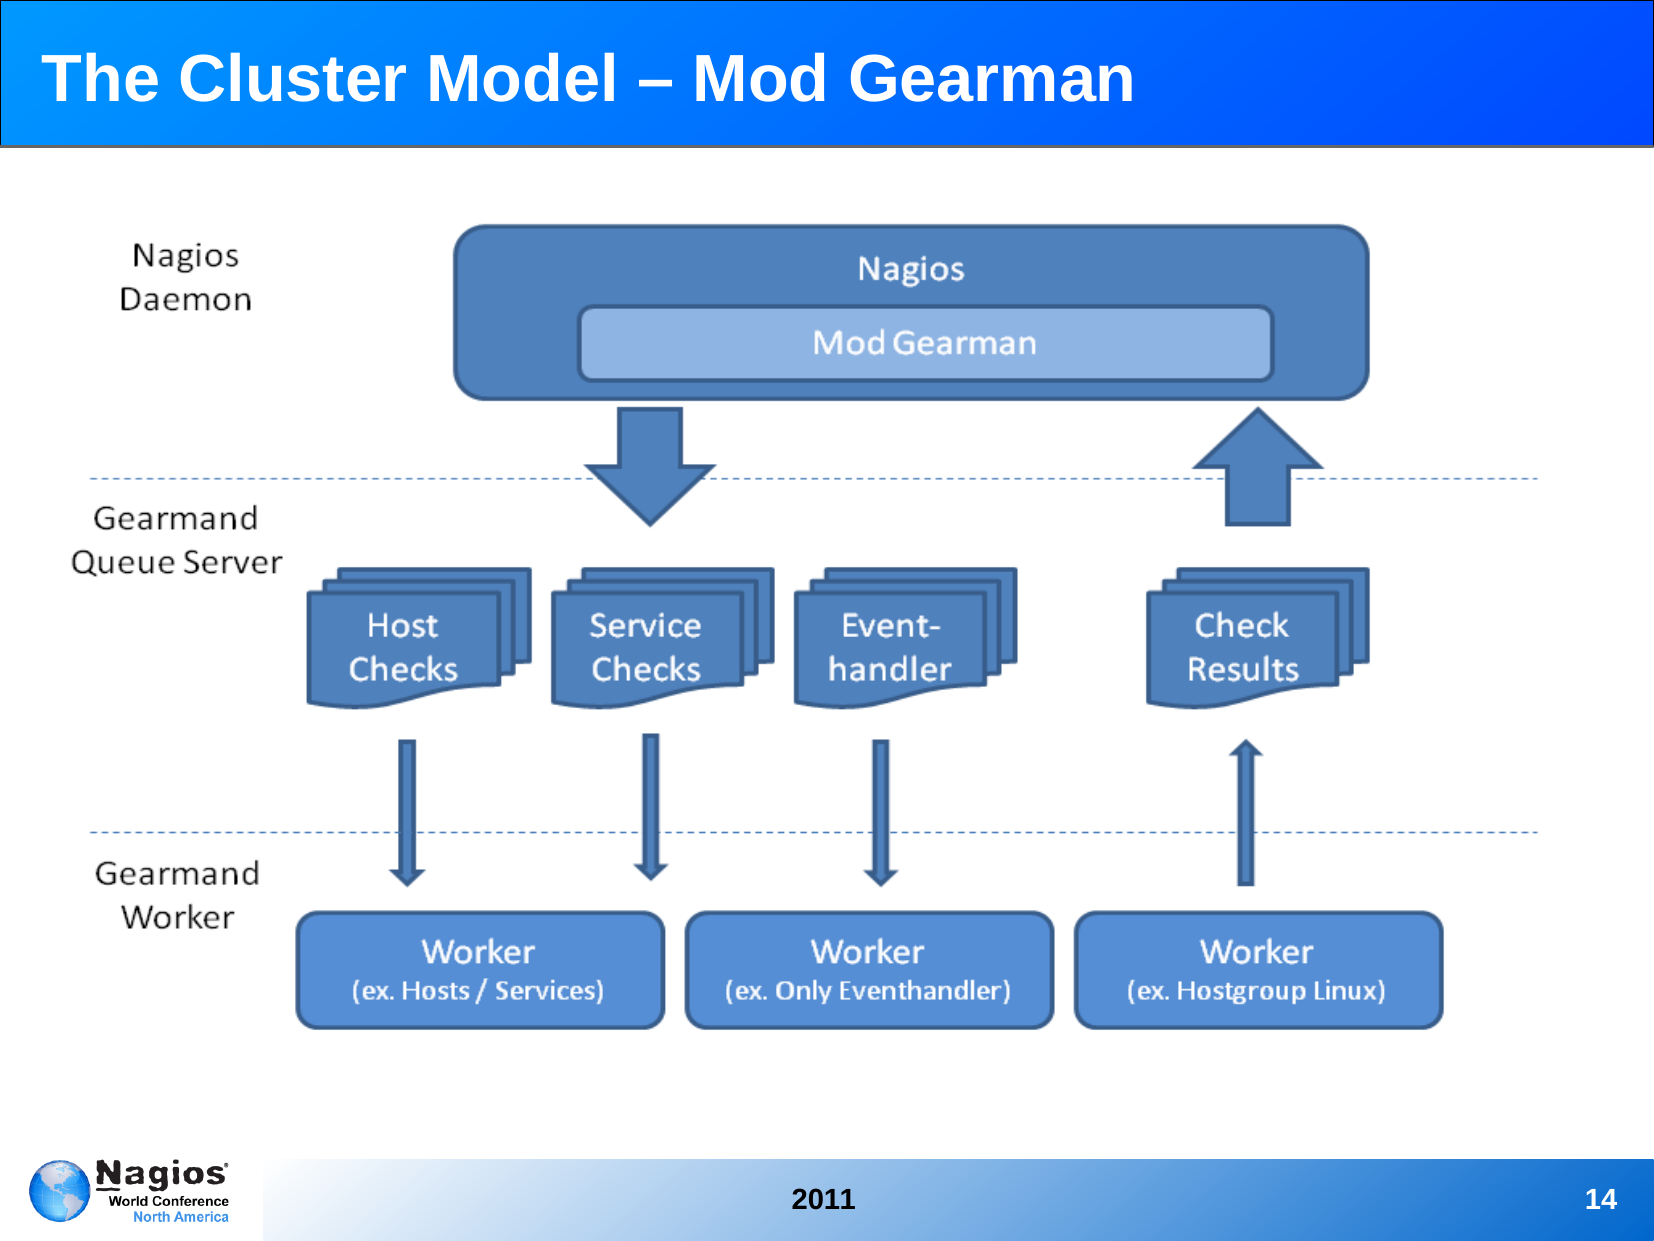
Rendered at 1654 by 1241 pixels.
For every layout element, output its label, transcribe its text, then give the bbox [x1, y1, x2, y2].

picture [29, 1159, 229, 1235]
title The Cluster Model – Mod Gearman [41, 29, 1638, 127]
picture [48, 185, 1592, 1092]
